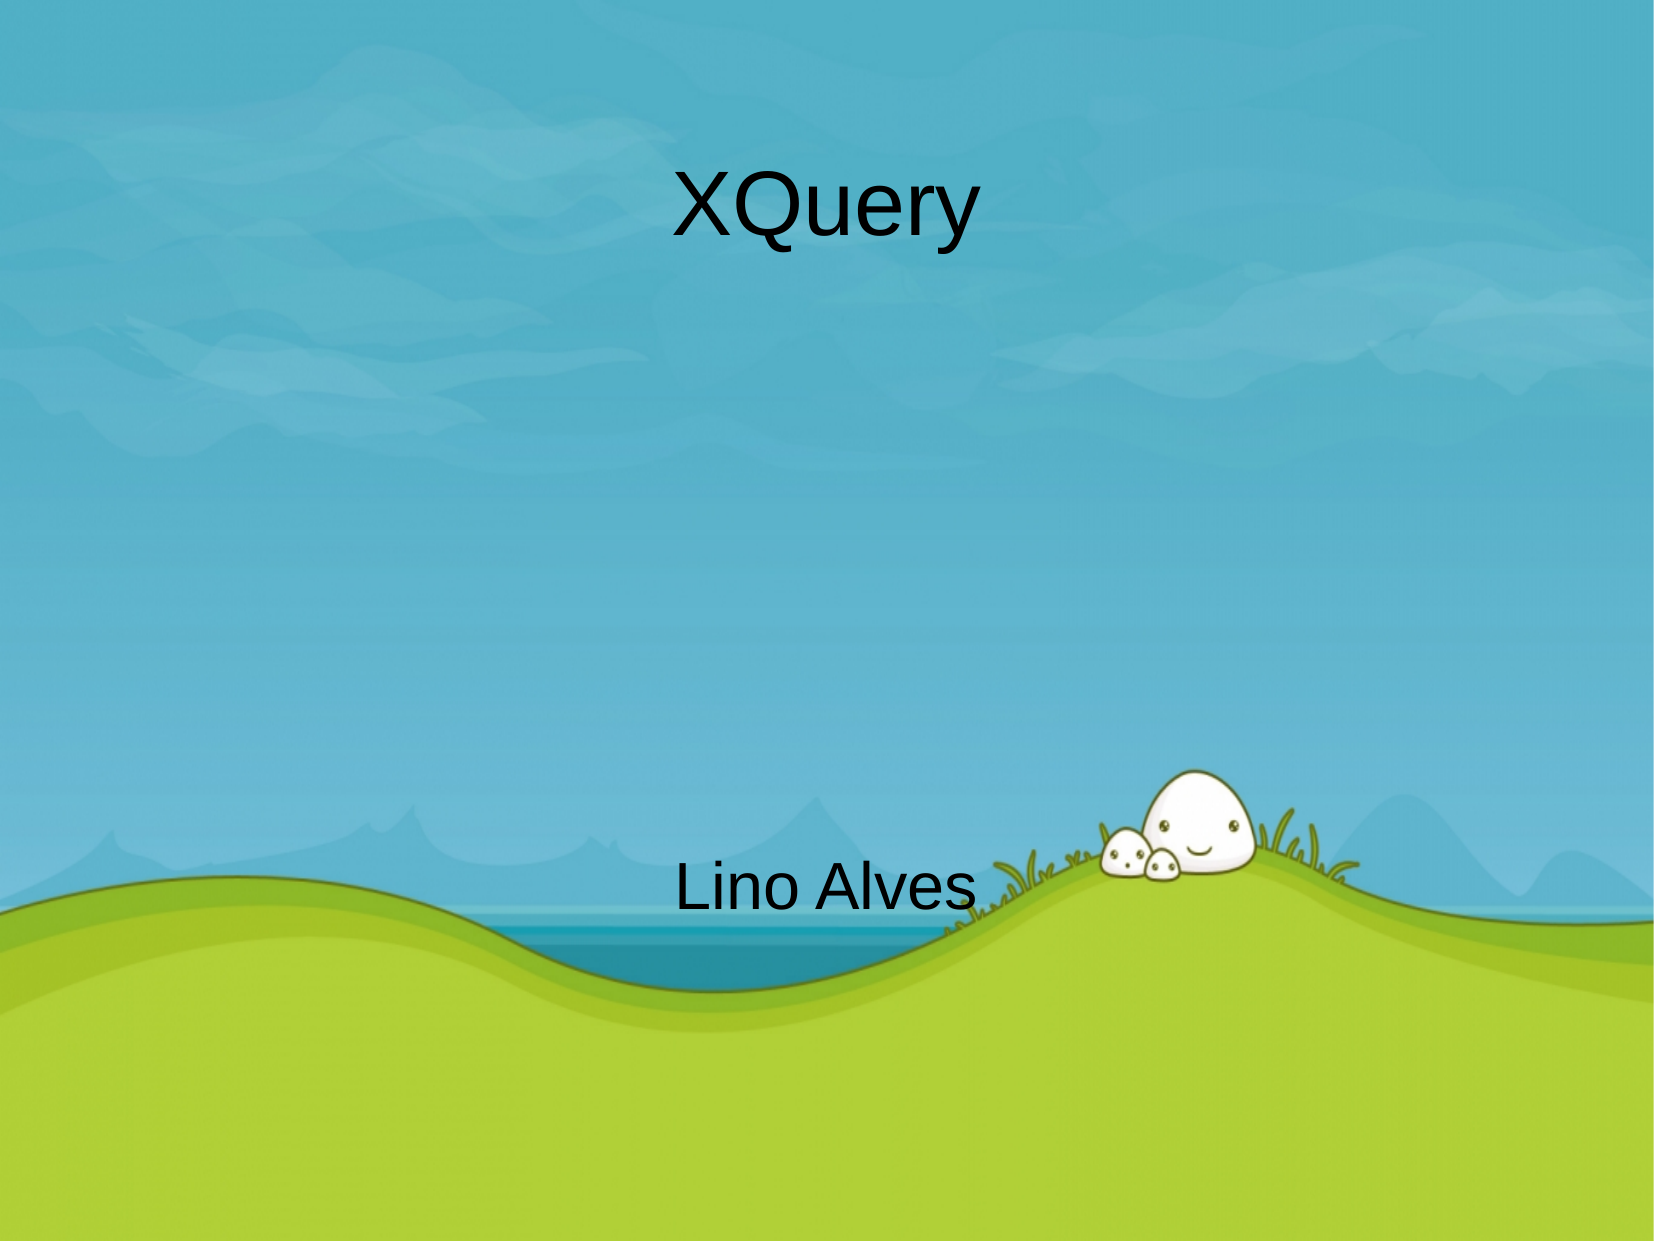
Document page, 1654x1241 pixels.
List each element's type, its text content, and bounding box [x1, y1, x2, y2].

subtitle Lino Alves [82, 290, 1571, 1109]
picture [0, 0, 1654, 1241]
title XQuery [82, 49, 1571, 257]
